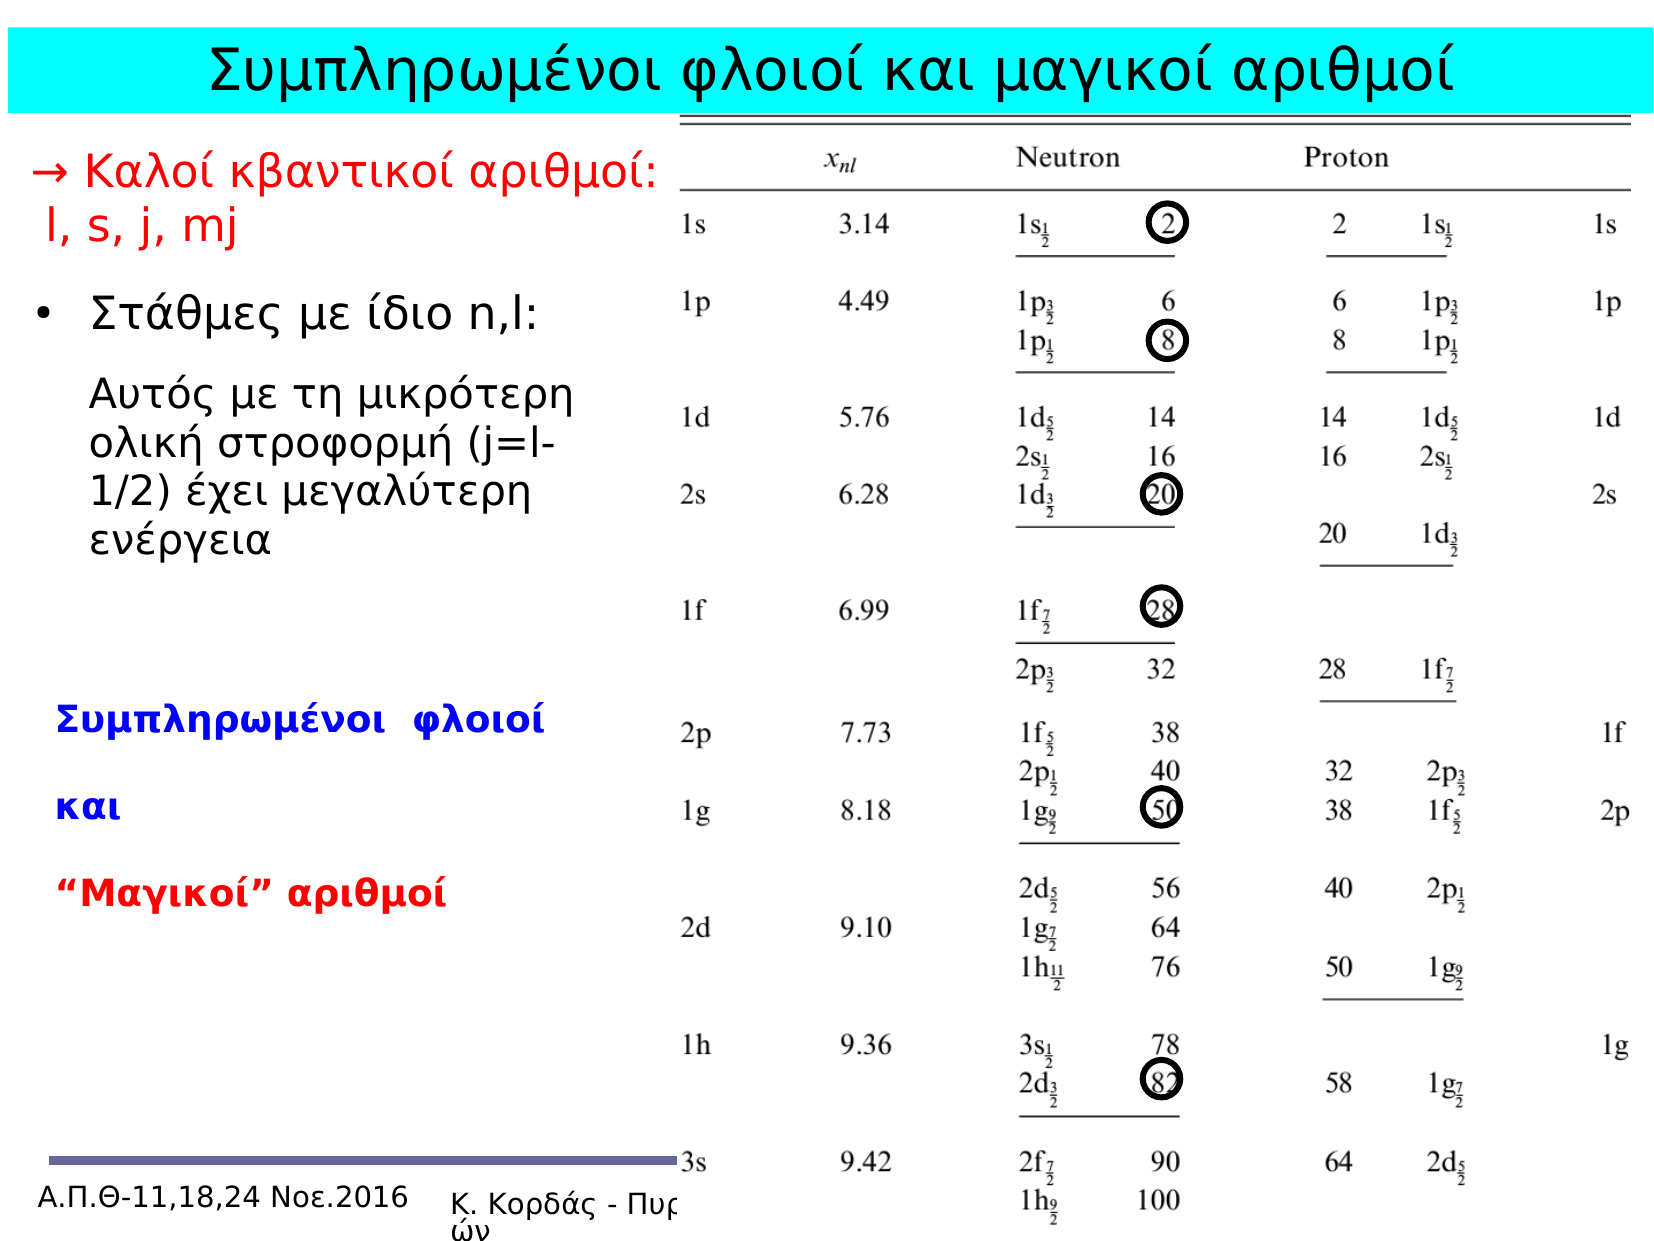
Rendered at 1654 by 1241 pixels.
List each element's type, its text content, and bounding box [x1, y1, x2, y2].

text_box Συμπληρωμένοι φλοιοί και “Μαγικοί” αριθμοί [39, 690, 794, 925]
list Στάθμες με ίδιο n,l: Αυτός με τη μικρότερη ολική στροφορμή (j=l-1/2) έχει μεγαλύτερη ενέργεια [17, 287, 638, 567]
text_box → Καλοί κβαντικοί αριθμοί: l, s, j, mj [15, 137, 675, 260]
title Συμπληρωμένοι φλοιοί και μαγικοί αριθμοί [8, 27, 1654, 114]
picture [673, 114, 1635, 1227]
